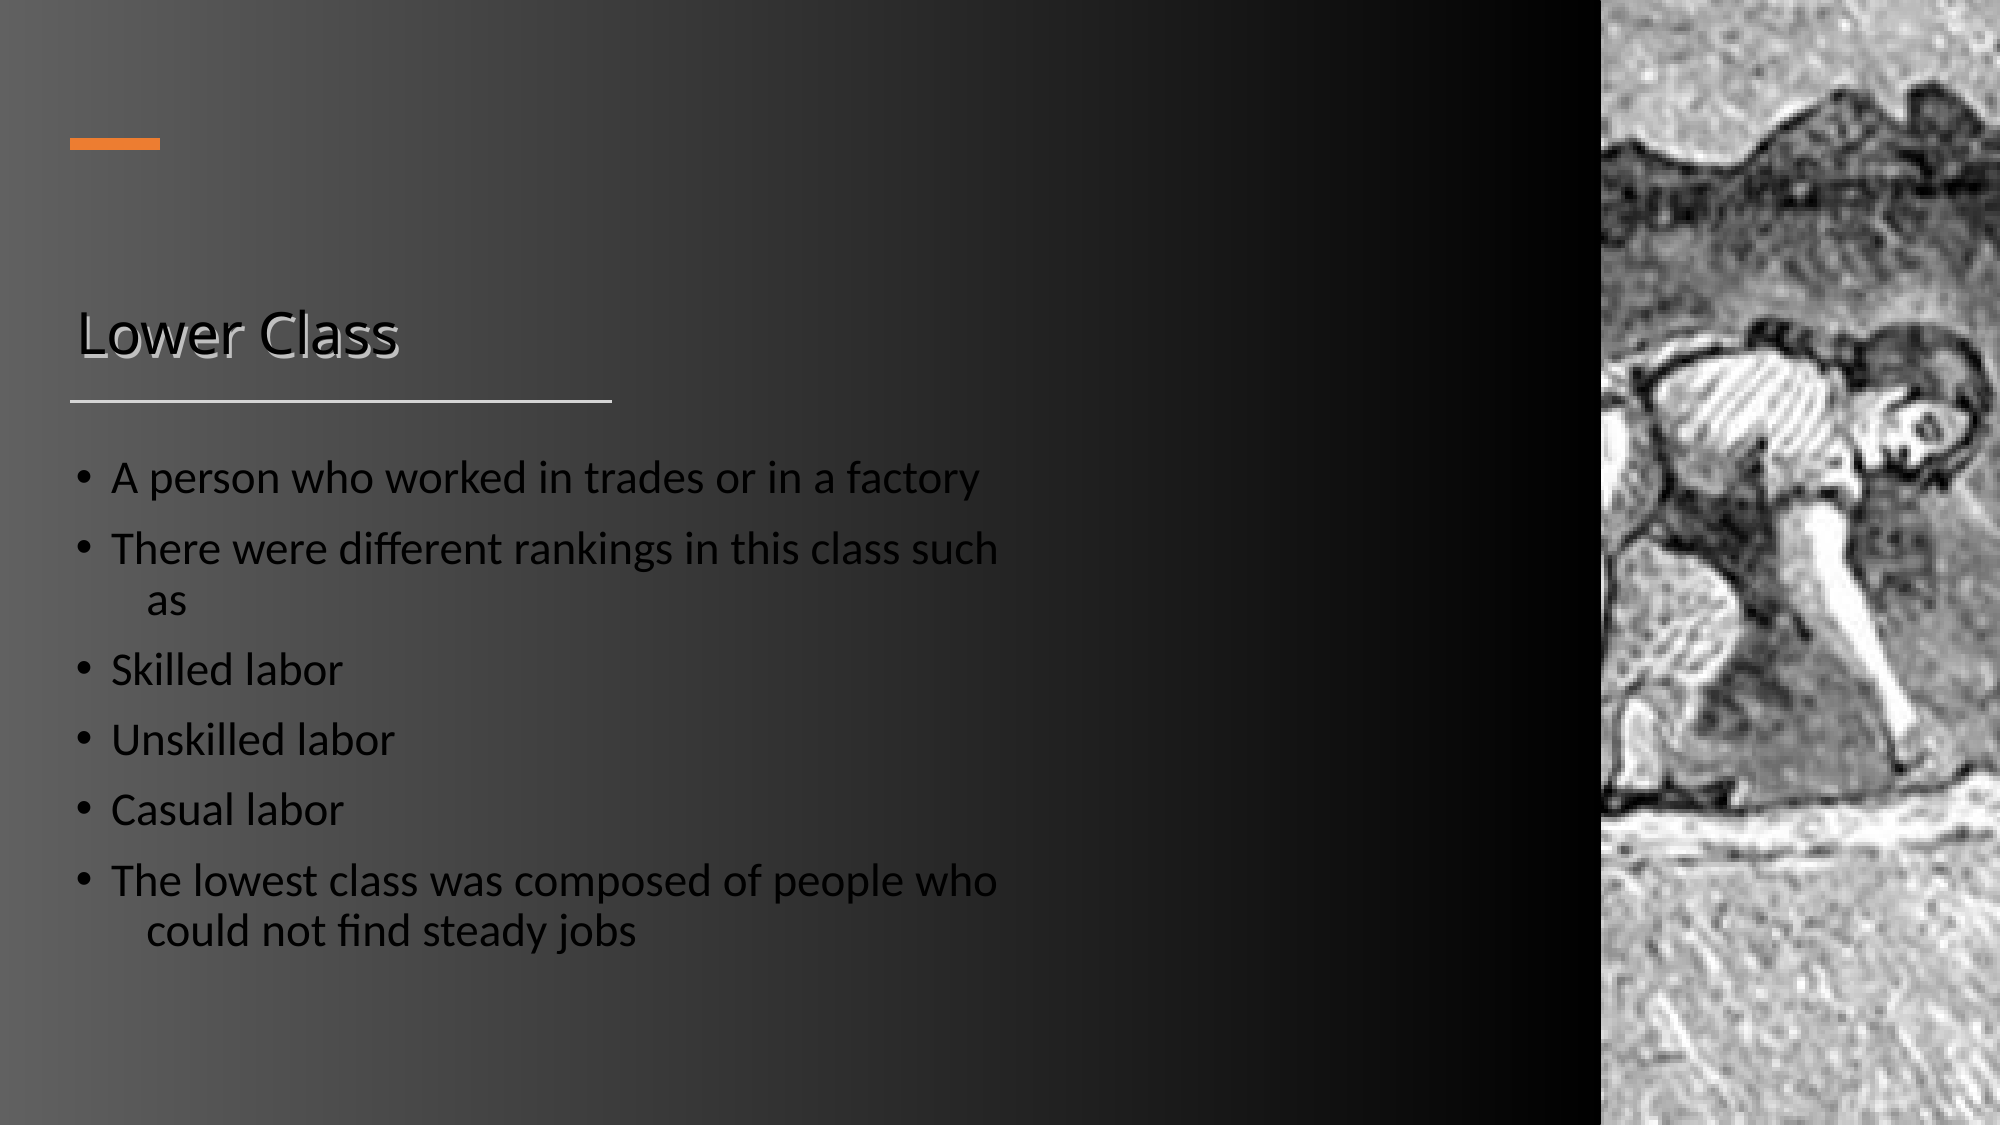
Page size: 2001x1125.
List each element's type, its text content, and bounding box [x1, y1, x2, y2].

picture [1601, 0, 2000, 1125]
list A person who worked in trades or in a factory There were different rankings in this class such as Skilled labor Unskilled labor Casual labor The lowest class was composed of people who could not find steady jobs [60, 445, 1027, 972]
text_box Lower Class [61, 191, 625, 375]
text_box [0, 0, 1601, 1125]
